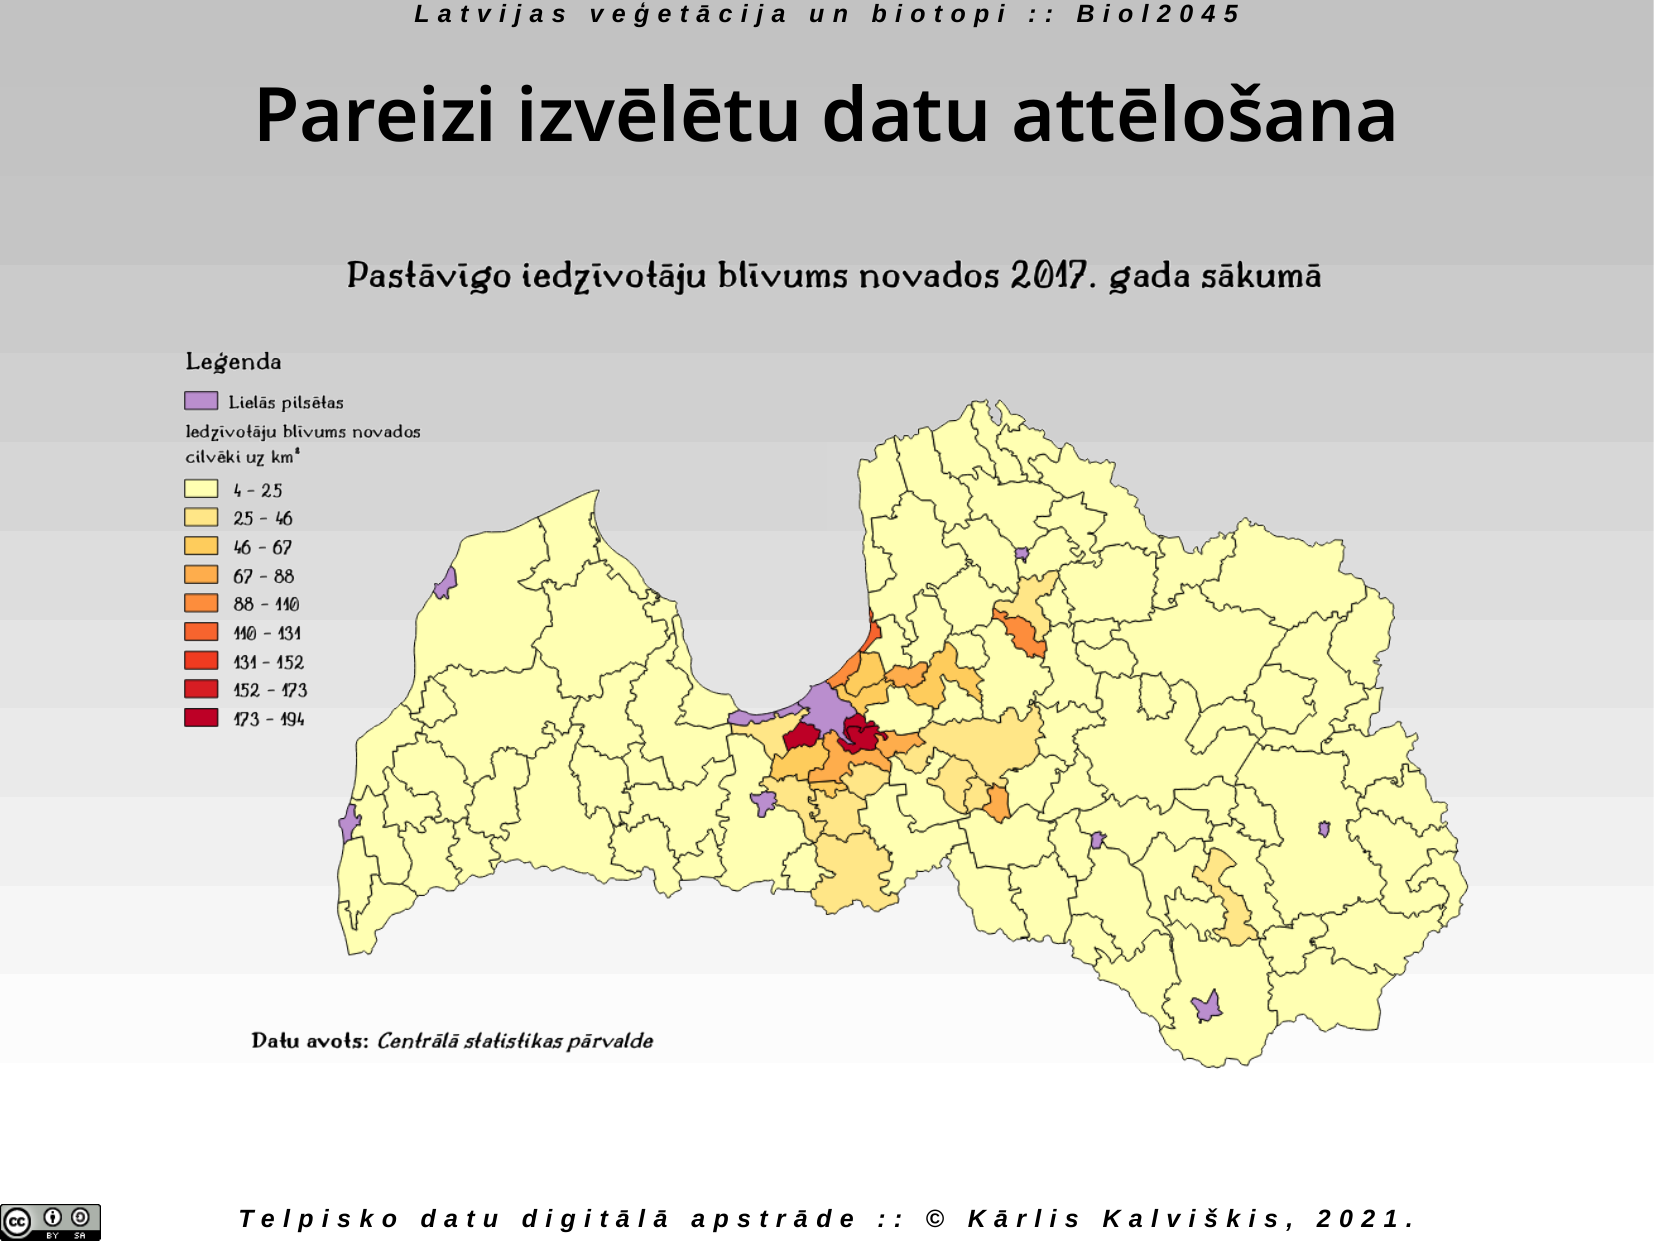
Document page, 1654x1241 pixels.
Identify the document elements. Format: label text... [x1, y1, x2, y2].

title Pareizi izvēlētu datu attēlošana [29, 40, 1625, 288]
picture [0, 0, 1654, 1241]
